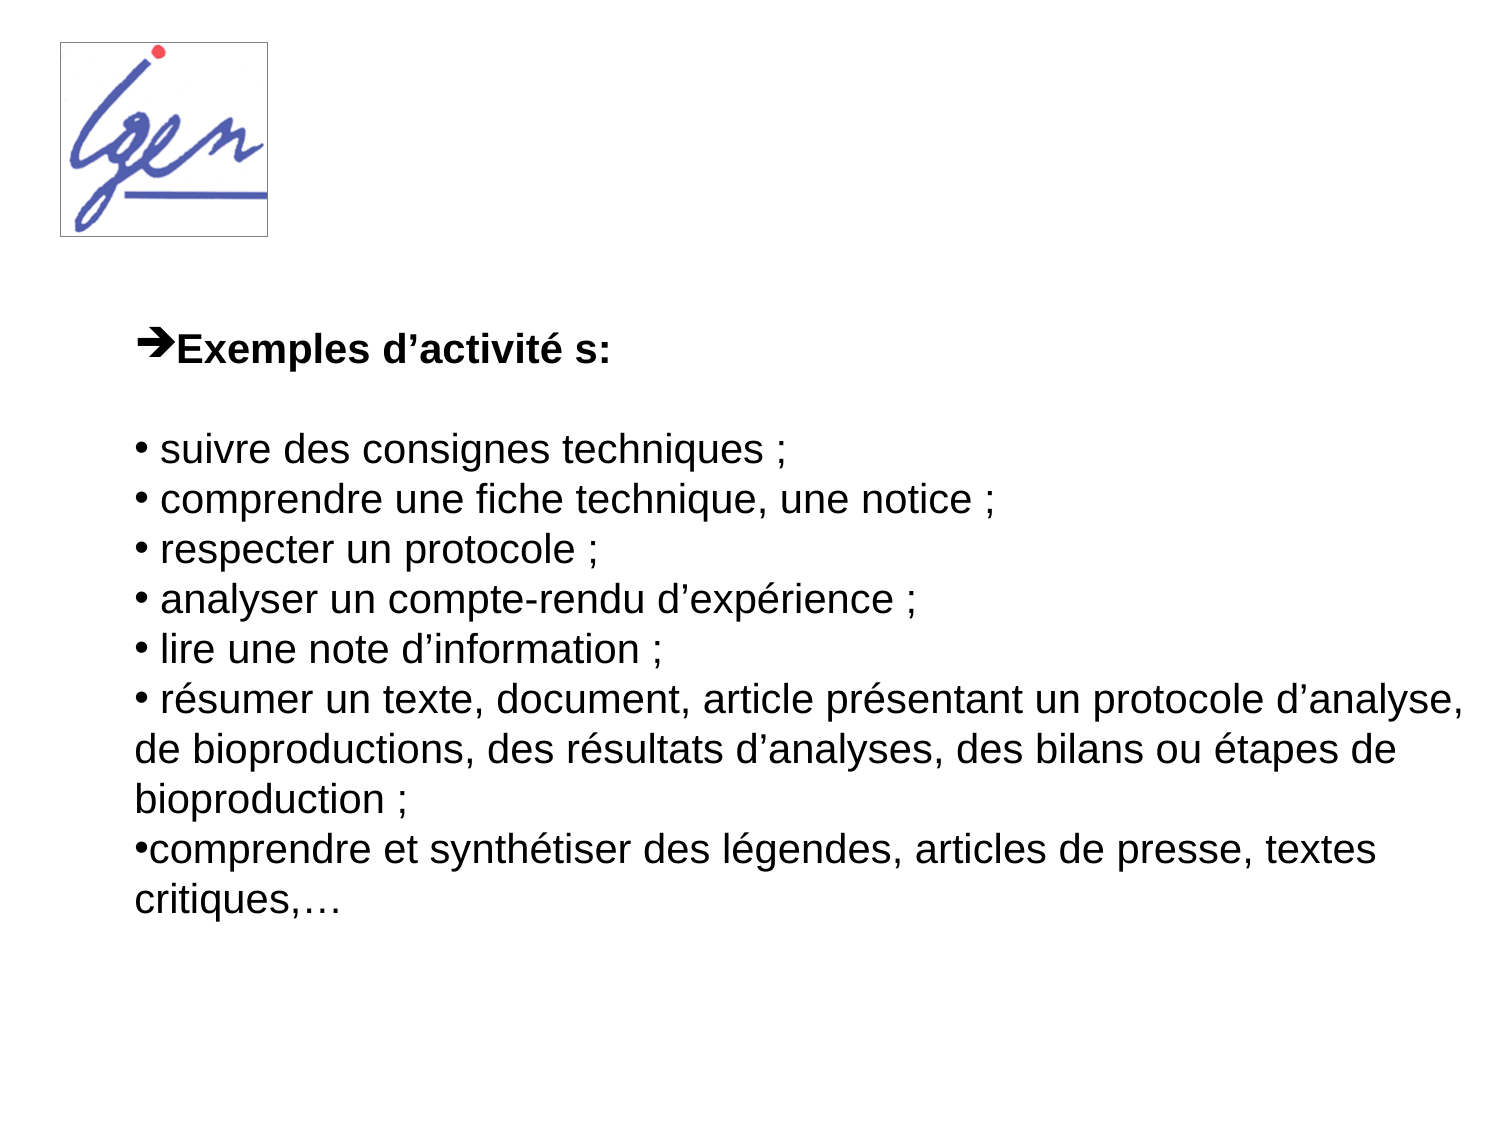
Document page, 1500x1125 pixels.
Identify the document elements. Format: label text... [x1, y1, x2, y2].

text_box Exemples d’activité s: suivre des consignes techniques ; comprendre une fiche technique, une notice ; respecter un protocole ; analyser un compte-rendu d’expérience ; lire une note d’information ; résumer un texte, document, article présentant un protocole d’analyse, de bioproductions, des résultats d’analyses, des bilans ou étapes de bioproduction ; comprendre et synthétiser des légendes, articles de presse, textes critiques,… [119, 314, 1500, 981]
picture [60, 42, 268, 237]
